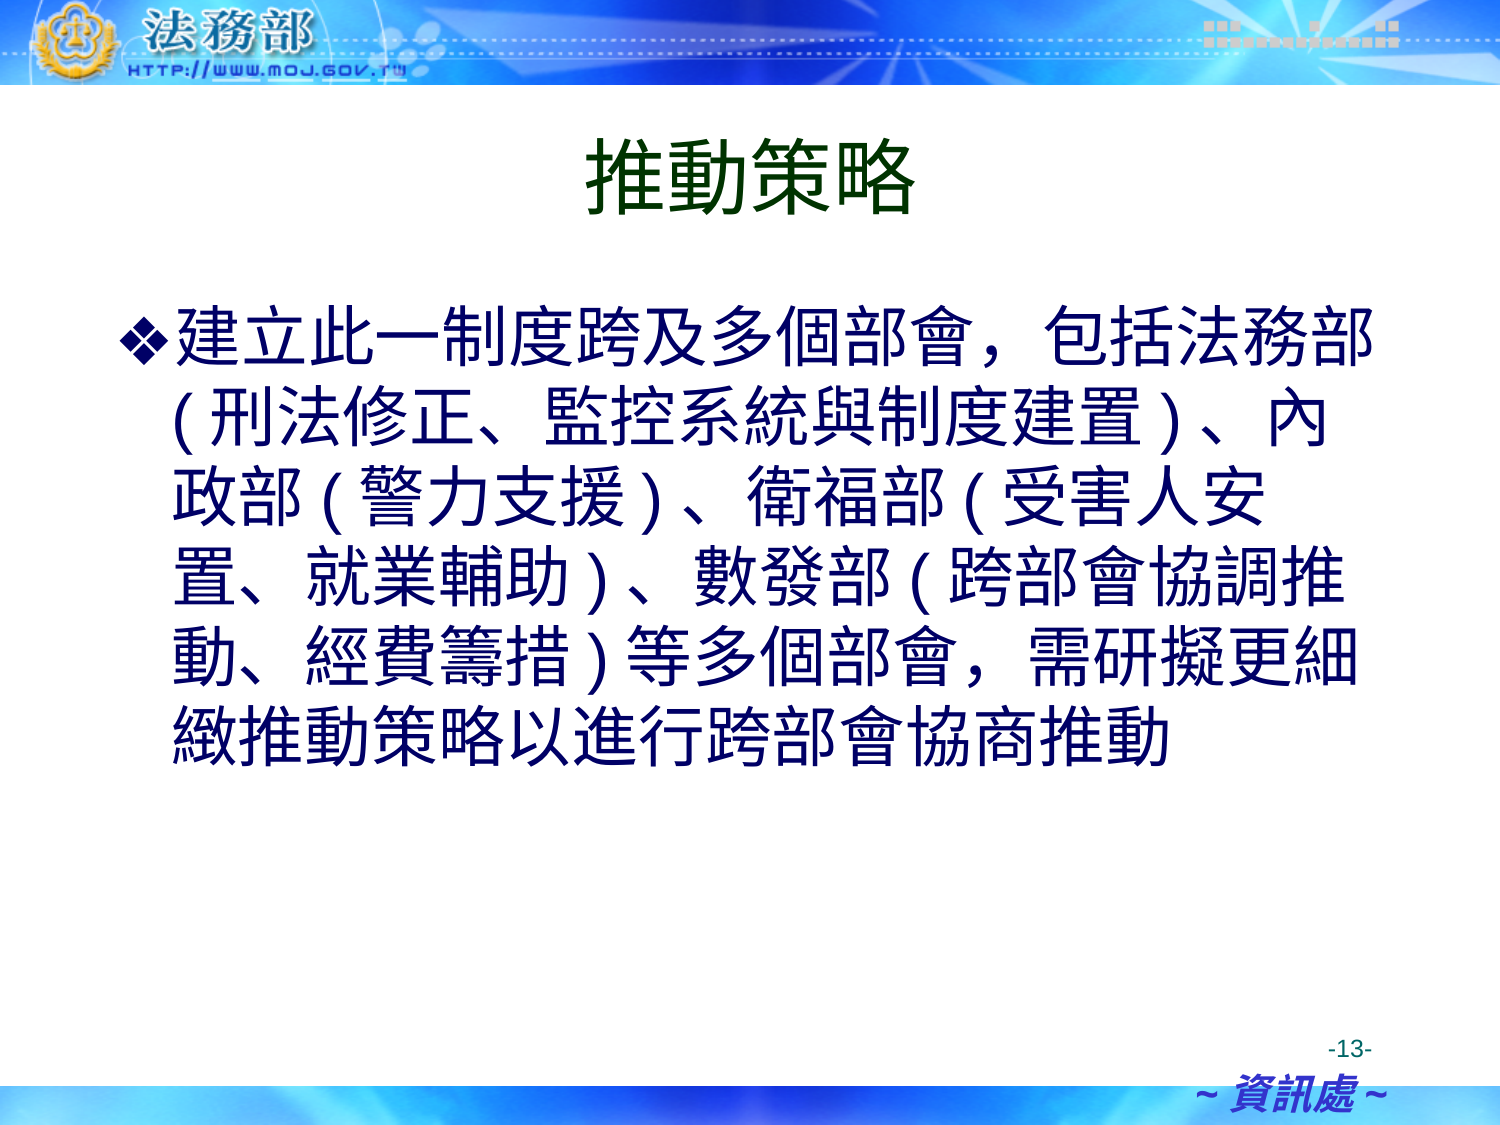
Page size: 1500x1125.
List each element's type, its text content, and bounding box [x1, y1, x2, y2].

picture [0, 1086, 1500, 1125]
picture [1319, 1103, 1326, 1109]
picture [0, 0, 1500, 85]
title 推動策略 [99, 99, 1400, 250]
list 建立此一制度跨及多個部會，包括法務部(刑法修正、監控系統與制度建置)、內政部(警力支援)、衛福部(受害人安置、就業輔助)、數發部(跨部會協調推動、經費籌措)等多個部會，需研擬更細緻推動策略以進行跨部會協商推動 [99, 287, 1400, 1013]
picture [1332, 1100, 1338, 1108]
text_box -<number>- [1074, 1024, 1388, 1100]
